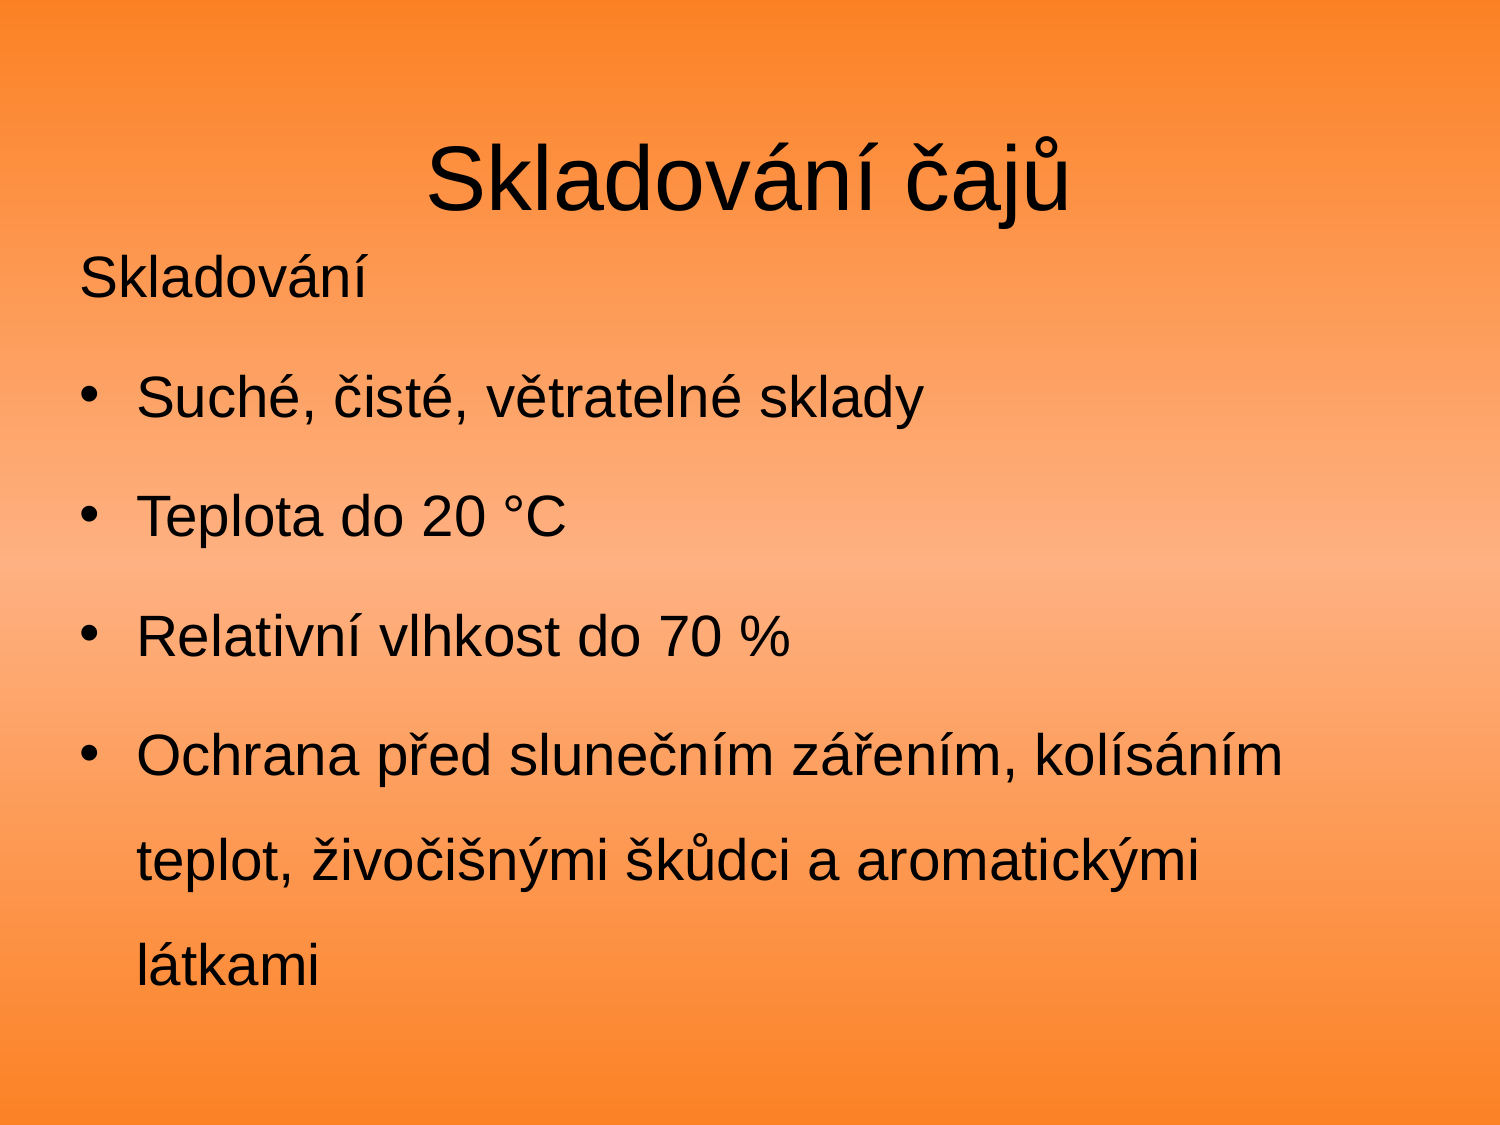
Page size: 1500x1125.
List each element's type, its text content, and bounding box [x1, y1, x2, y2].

title Skladování čajů [112, 105, 1388, 231]
list Skladování Suché, čisté, větratelné sklady Teplota do 20 °C Relativní vlhkost do 70 % Ochrana před slunečním zářením, kolísáním teplot, živočišnými škůdci a aromatickými látkami [64, 231, 1412, 1124]
